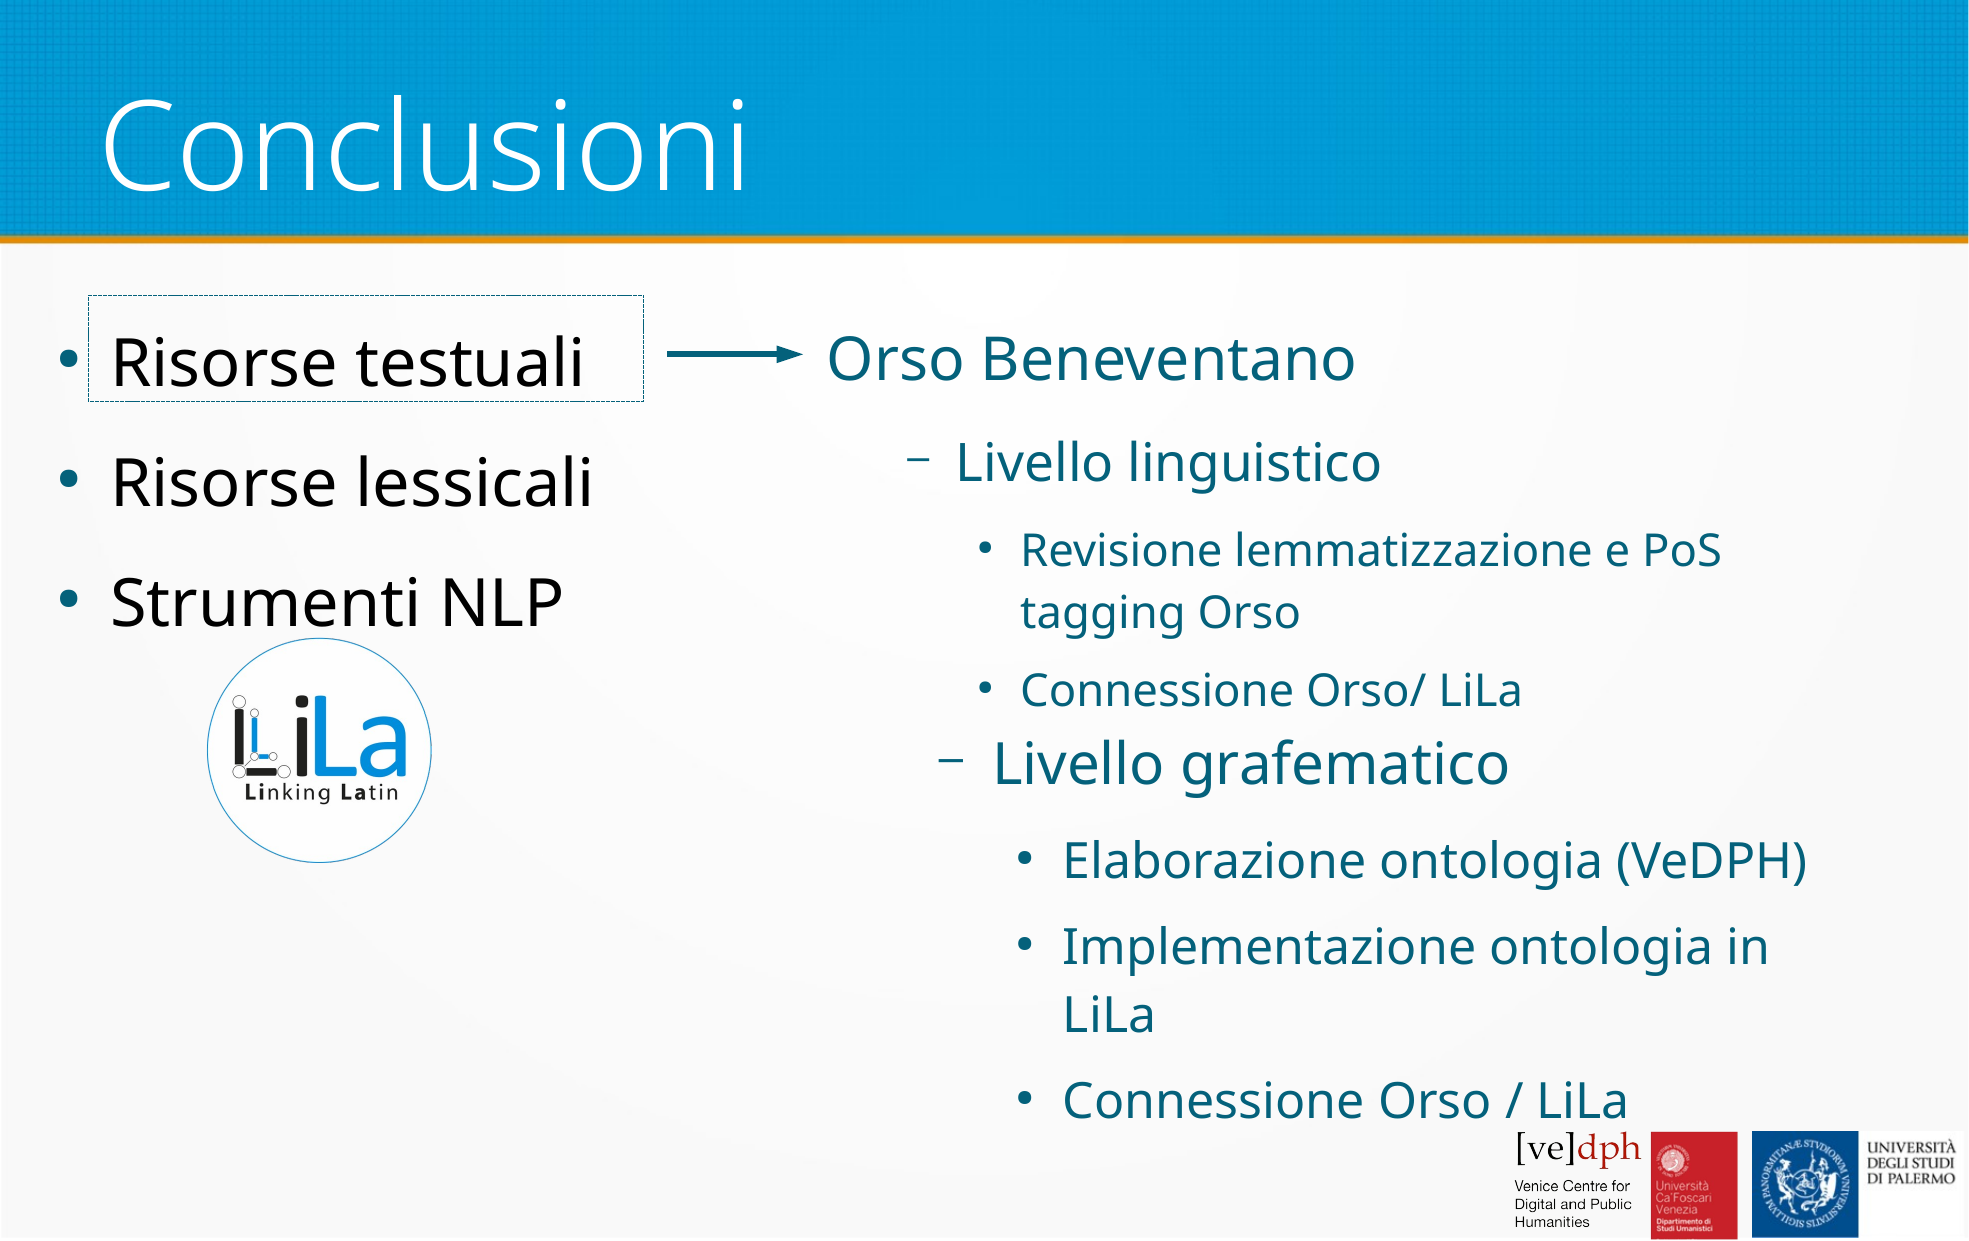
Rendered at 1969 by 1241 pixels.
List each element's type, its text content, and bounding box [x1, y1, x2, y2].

picture [0, 233, 1969, 1241]
list Livello grafematico Elaborazione ontologia (VeDPH) Implementazione ontologia in LiLa Connessione Orso / LiLa [850, 722, 1860, 1134]
title Conclusioni [98, 19, 1870, 227]
list Risorse testuali Risorse lessicali Strumenti NLP [39, 315, 899, 1081]
list Orso Beneventano Livello linguistico Revisione lemmatizzazione e PoS tagging Orso Connessione Orso/ LiLa [826, 315, 1861, 721]
